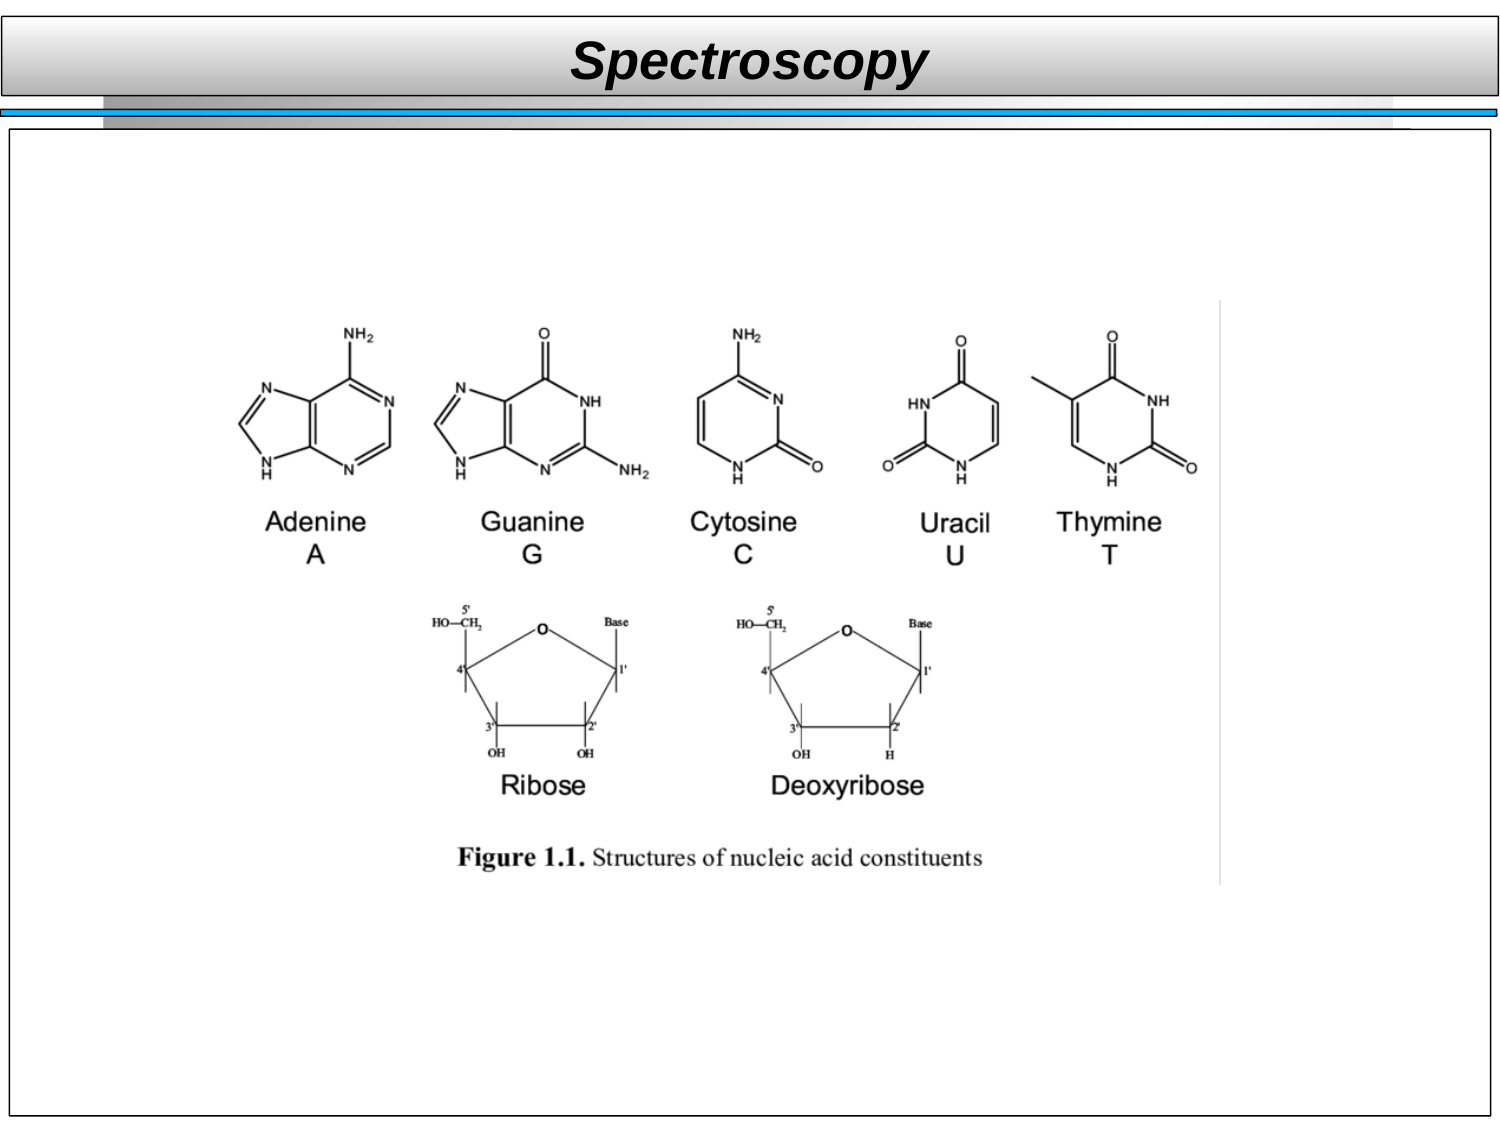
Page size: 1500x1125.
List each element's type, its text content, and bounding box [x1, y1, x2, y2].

text_box [9, 129, 1491, 1116]
text_box [0, 109, 1497, 117]
picture [225, 299, 1221, 885]
text_box Spectroscopy [1, 16, 1499, 96]
